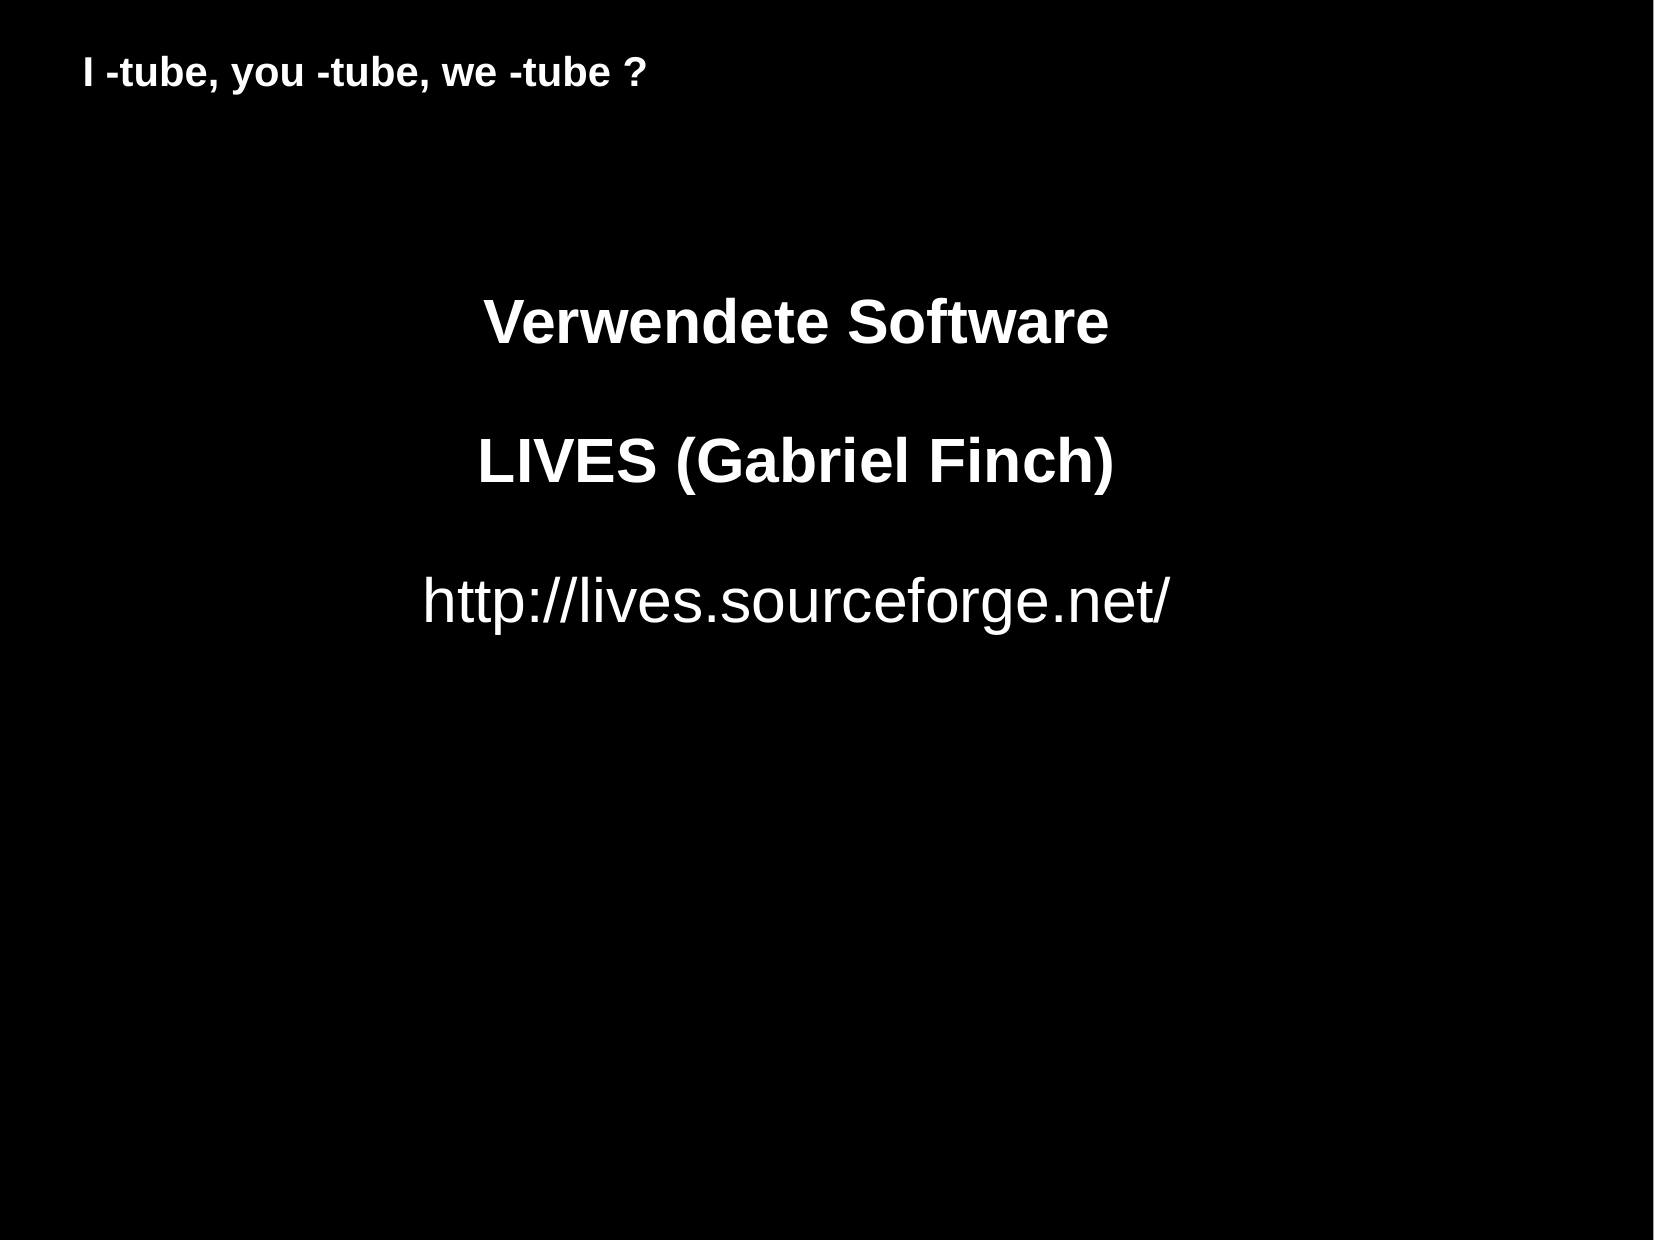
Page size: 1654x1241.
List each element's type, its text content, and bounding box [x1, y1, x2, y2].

text_box Verwendete Software LIVES (Gabriel Finch) http://lives.sourceforge.net/ [59, 118, 1536, 643]
title I -tube, you -tube, we -tube ? [82, 31, 1571, 275]
